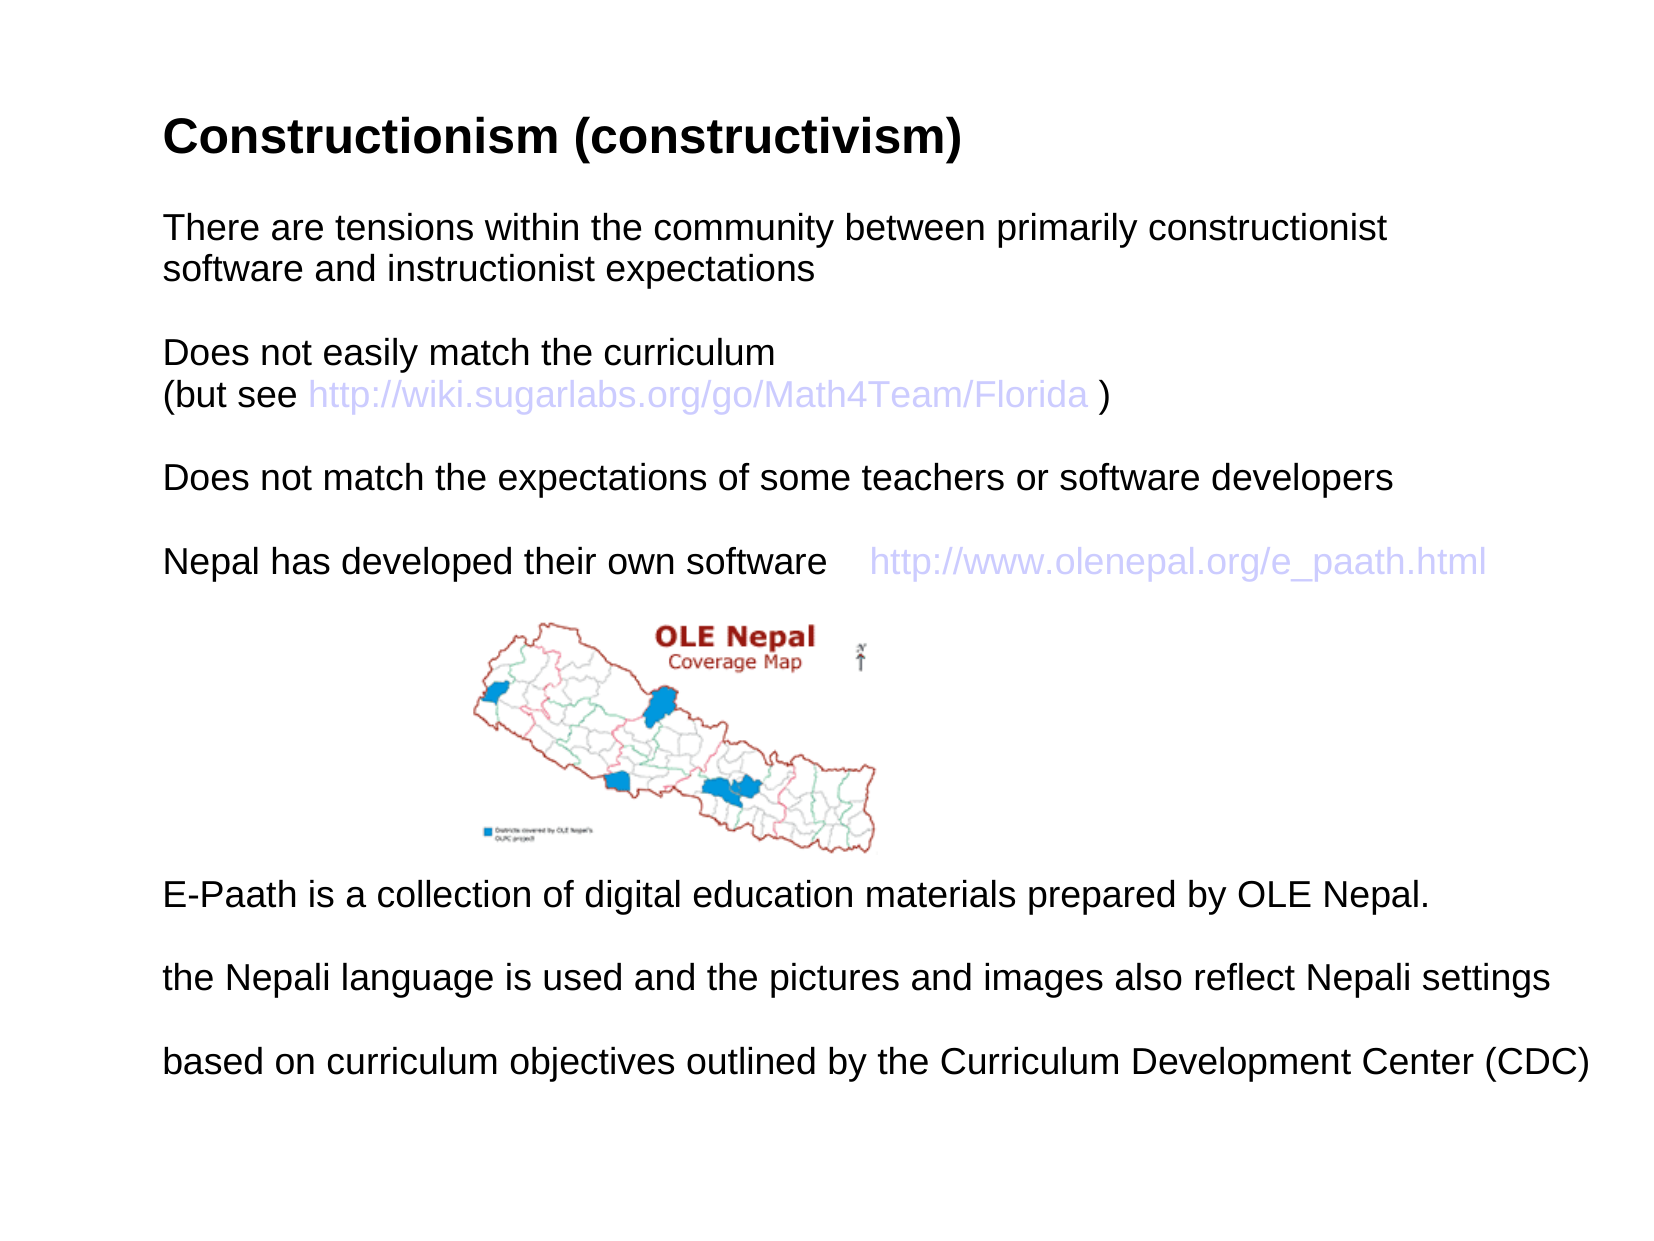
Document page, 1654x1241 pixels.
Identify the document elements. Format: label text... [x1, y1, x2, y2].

picture [472, 620, 878, 855]
text_box E-Paath is a collection of digital education materials prepared by OLE Nepal. the Nepali language is used and the pictures and images also reflect Nepali settings based on curriculum objectives outlined by the Curriculum Development Center (CDC) [147, 863, 1651, 1152]
text_box Constructionism (constructivism) There are tensions within the community between primarily constructionist software and instructionist expectations Does not easily match the curriculum (but see http://wiki.sugarlabs.org/go/Math4Team/Florida ) Does not match the expectations of some teachers or software developers Nepal has developed their own software http://www.olenepal.org/e_paath.html [147, 98, 1536, 591]
